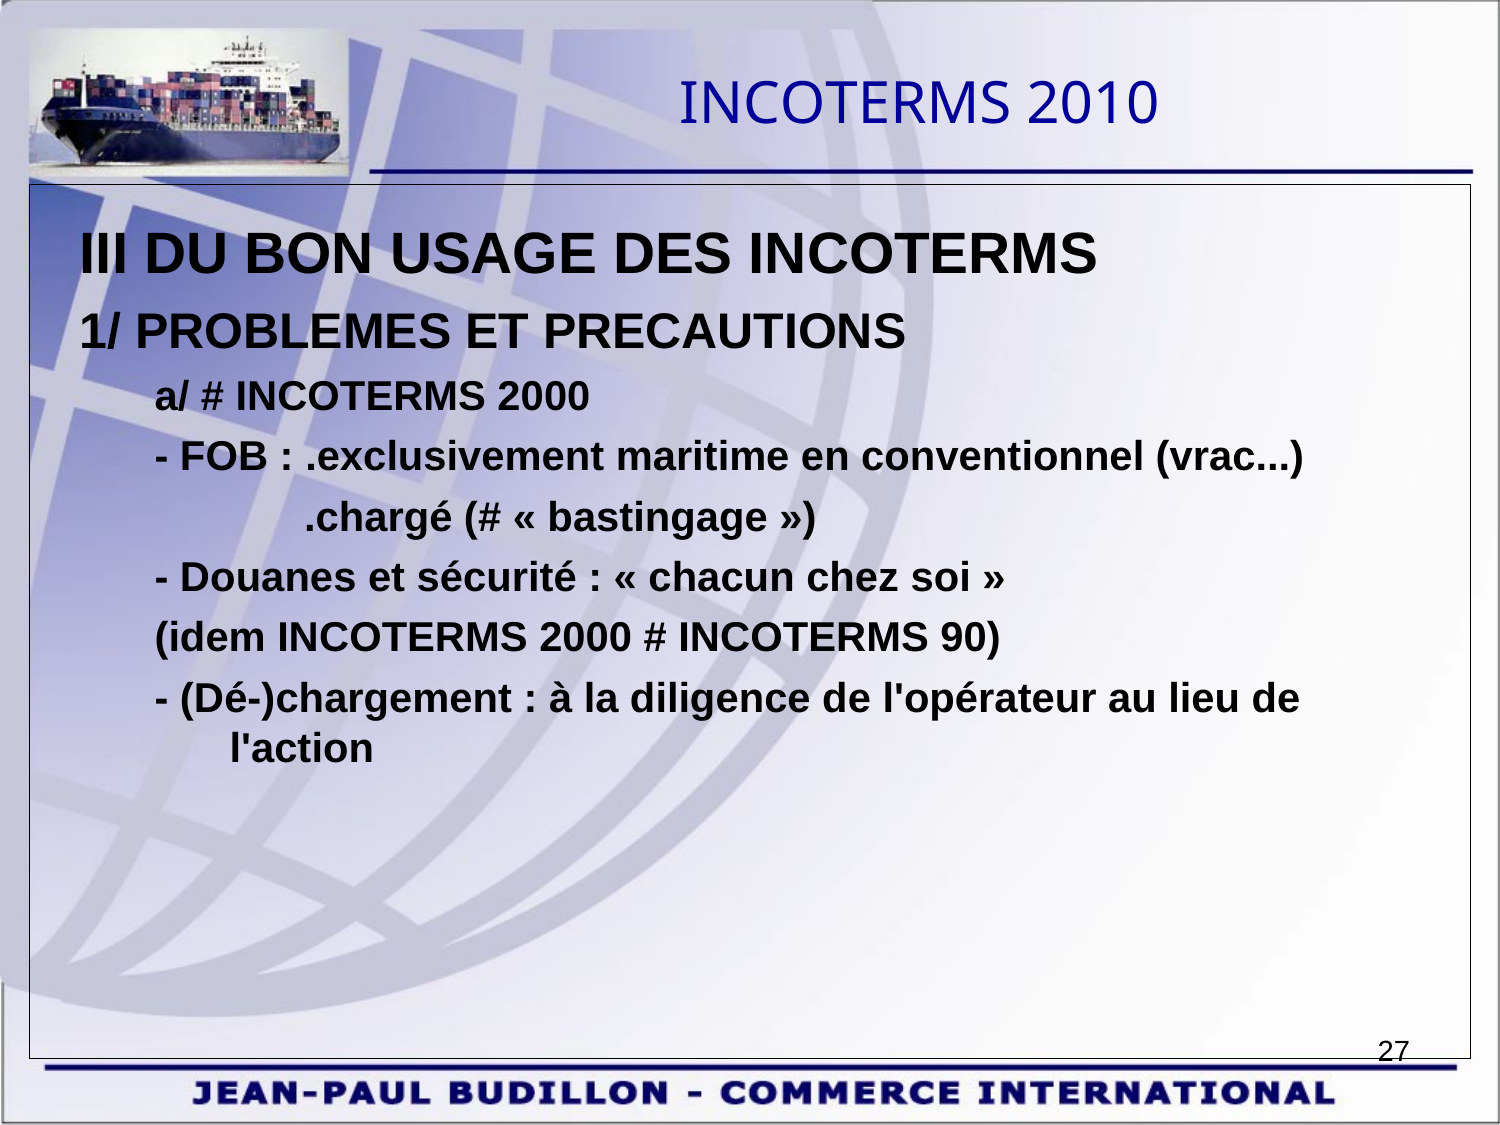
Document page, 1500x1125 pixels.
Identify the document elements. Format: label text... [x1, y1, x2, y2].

picture [0, 0, 1500, 1125]
title INCOTERMS 2010 [356, 42, 1483, 159]
list III DU BON USAGE DES INCOTERMS 1/ PROBLEMES ET PRECAUTIONS a/ # INCOTERMS 2000 - FOB : .exclusivement maritime en conventionnel (vrac...) .chargé (# « bastingage ») - Douanes et sécurité : « chacun chez soi » (idem INCOTERMS 2000 # INCOTERMS 90) - (Dé-)chargement : à la diligence de l'opérateur au lieu de l'action [64, 207, 1447, 1035]
